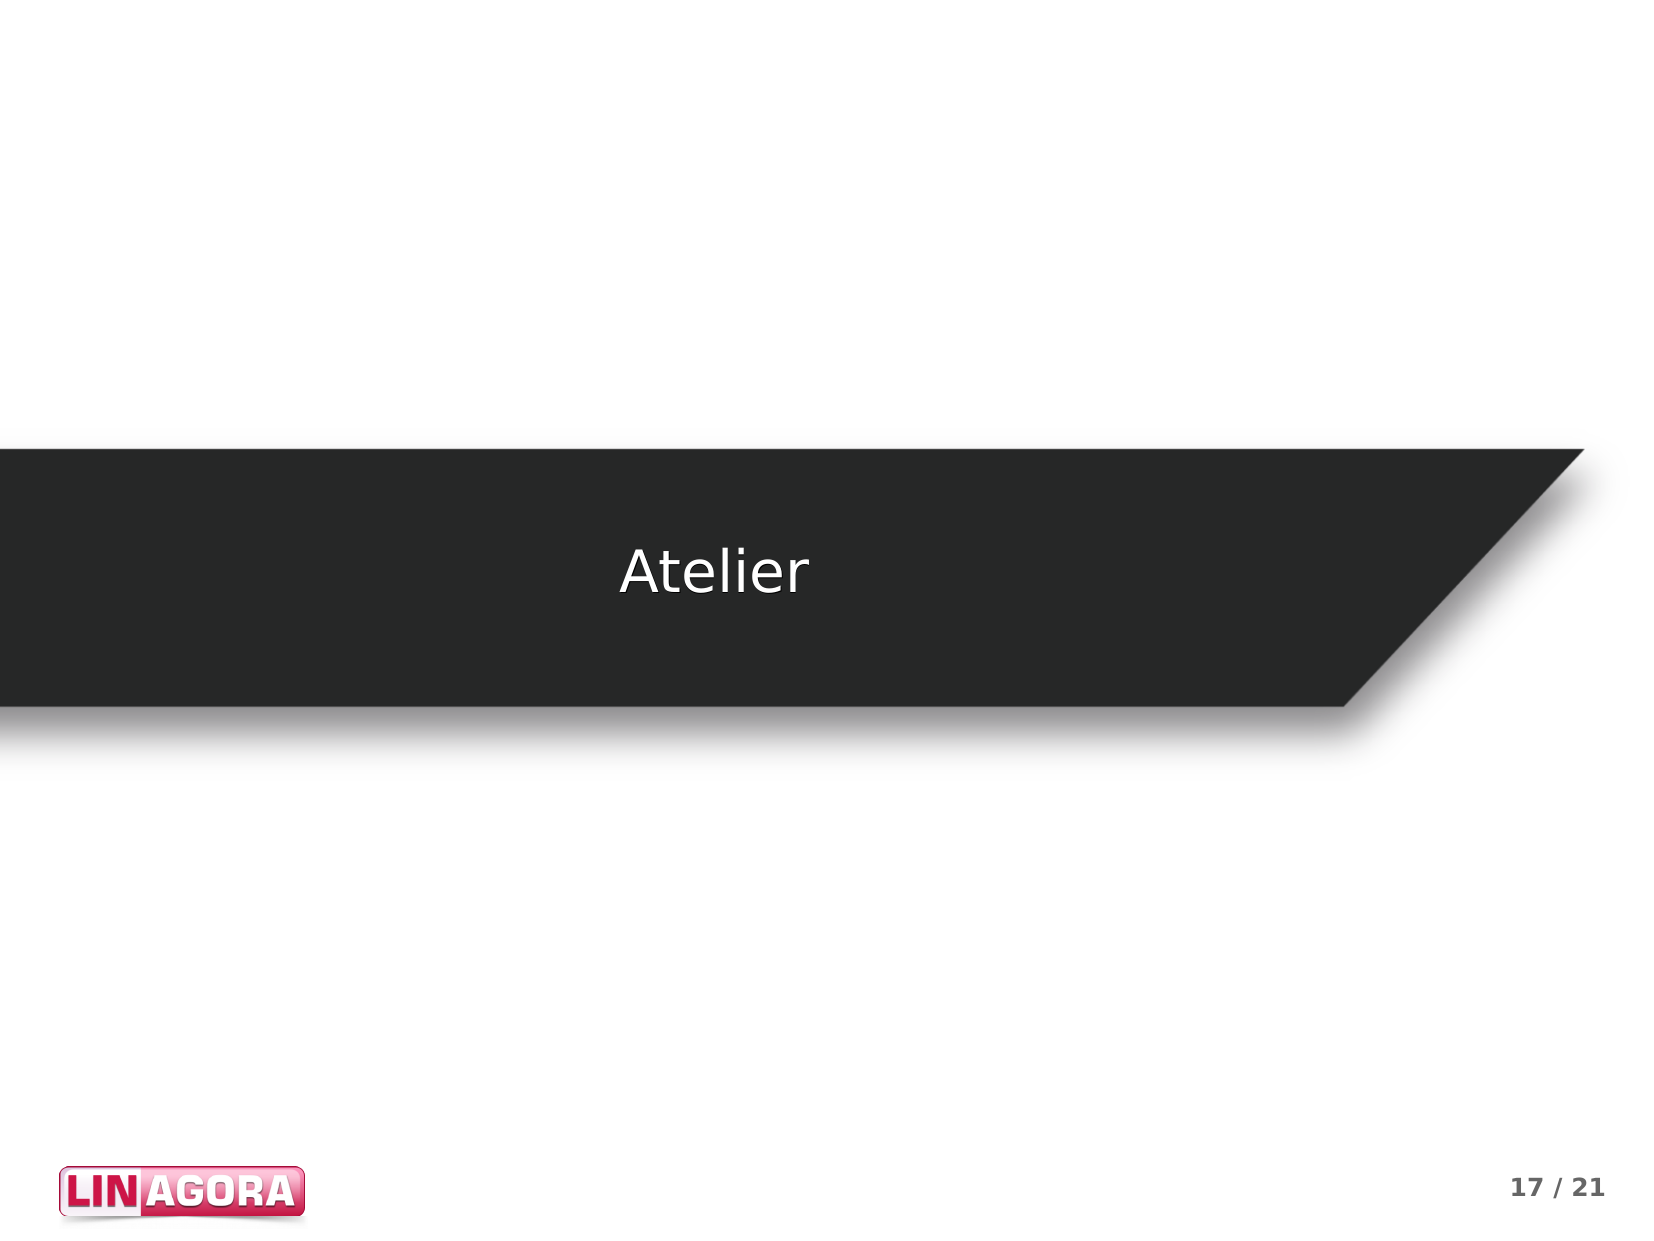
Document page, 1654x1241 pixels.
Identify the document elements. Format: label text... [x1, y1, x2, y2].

picture [0, 416, 1630, 792]
title Atelier [82, 460, 1347, 686]
picture [59, 1166, 308, 1229]
